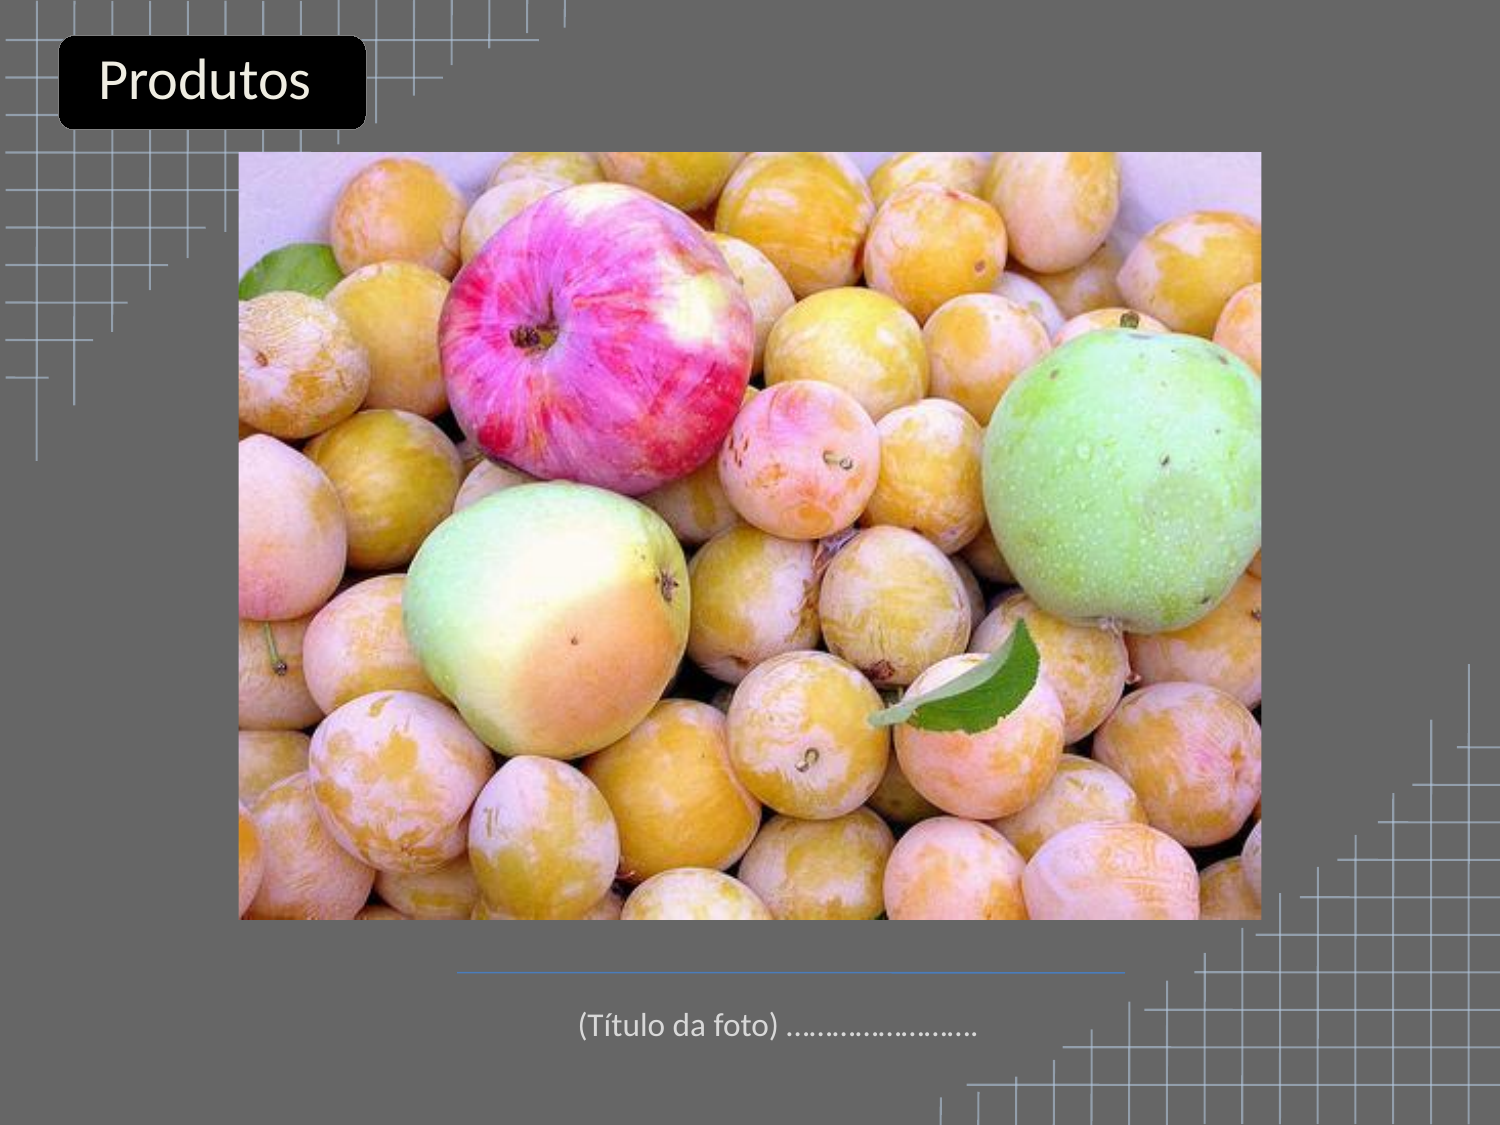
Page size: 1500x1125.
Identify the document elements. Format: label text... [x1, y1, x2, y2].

text_box [238, 152, 1262, 920]
text_box [69, 35, 367, 130]
title Produtos [58, 23, 352, 129]
text_box (Título da foto) ……………………. [562, 996, 996, 1052]
